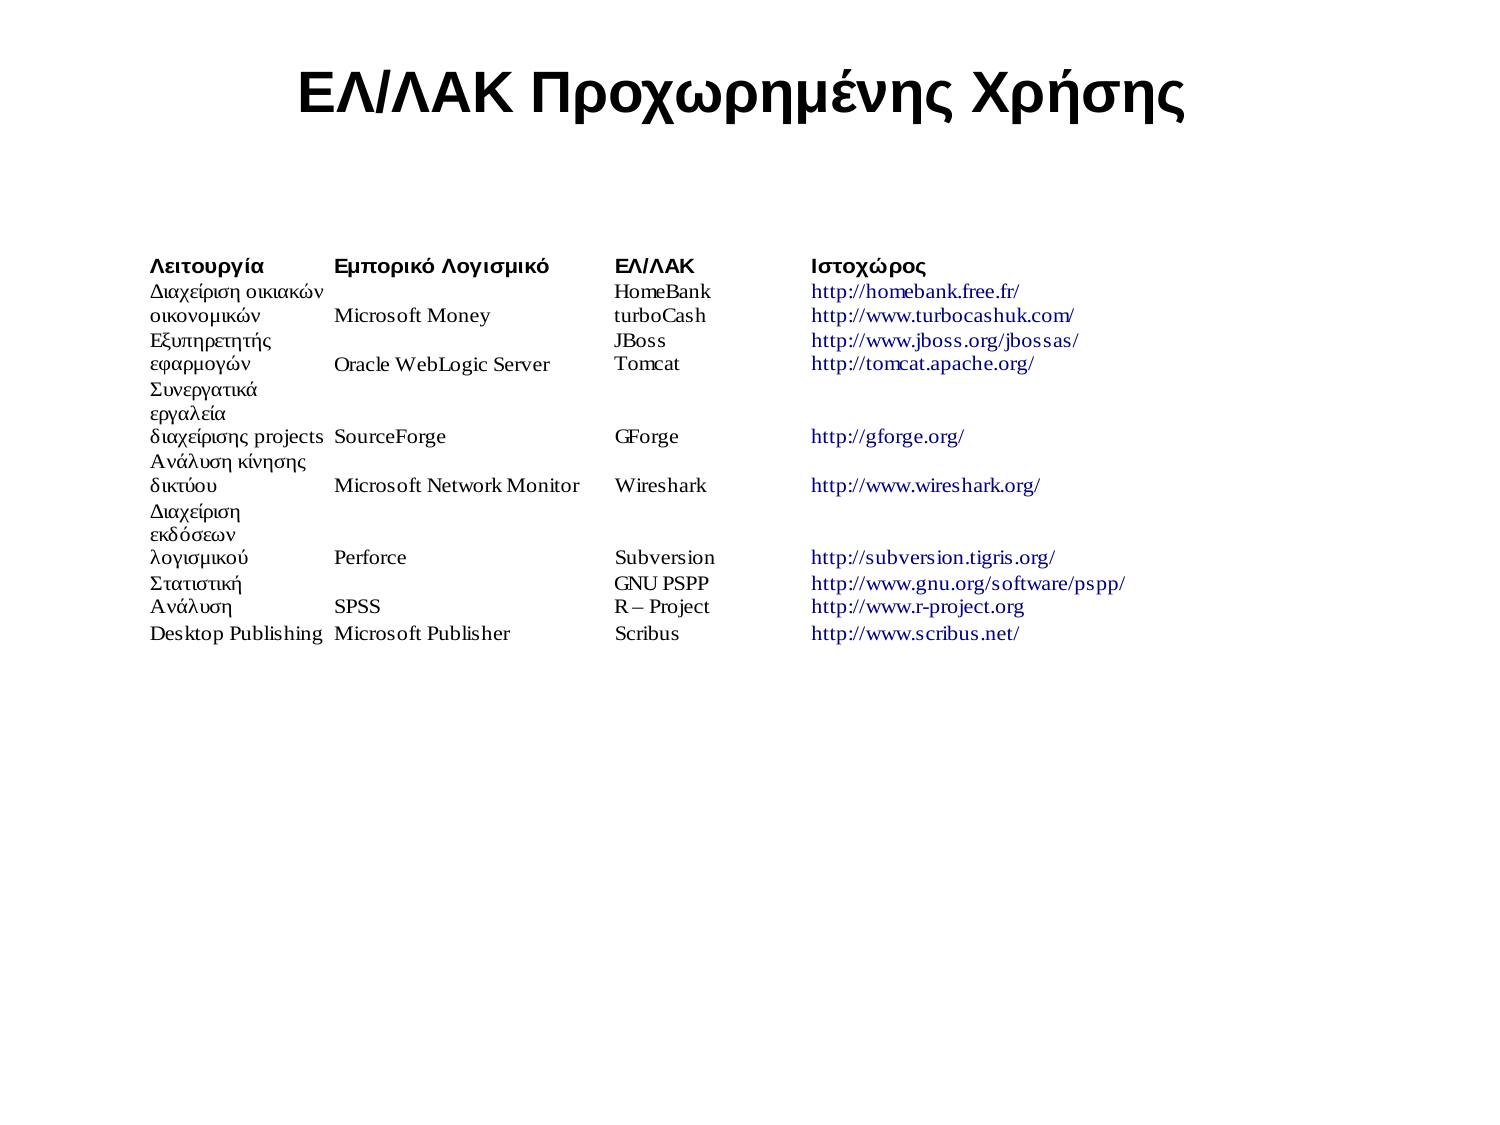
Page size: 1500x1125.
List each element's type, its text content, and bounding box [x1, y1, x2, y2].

title ΕΛ/ΛΑΚ Προχωρημένης Χρήσης [67, 4, 1418, 178]
chart [147, 221, 1500, 993]
